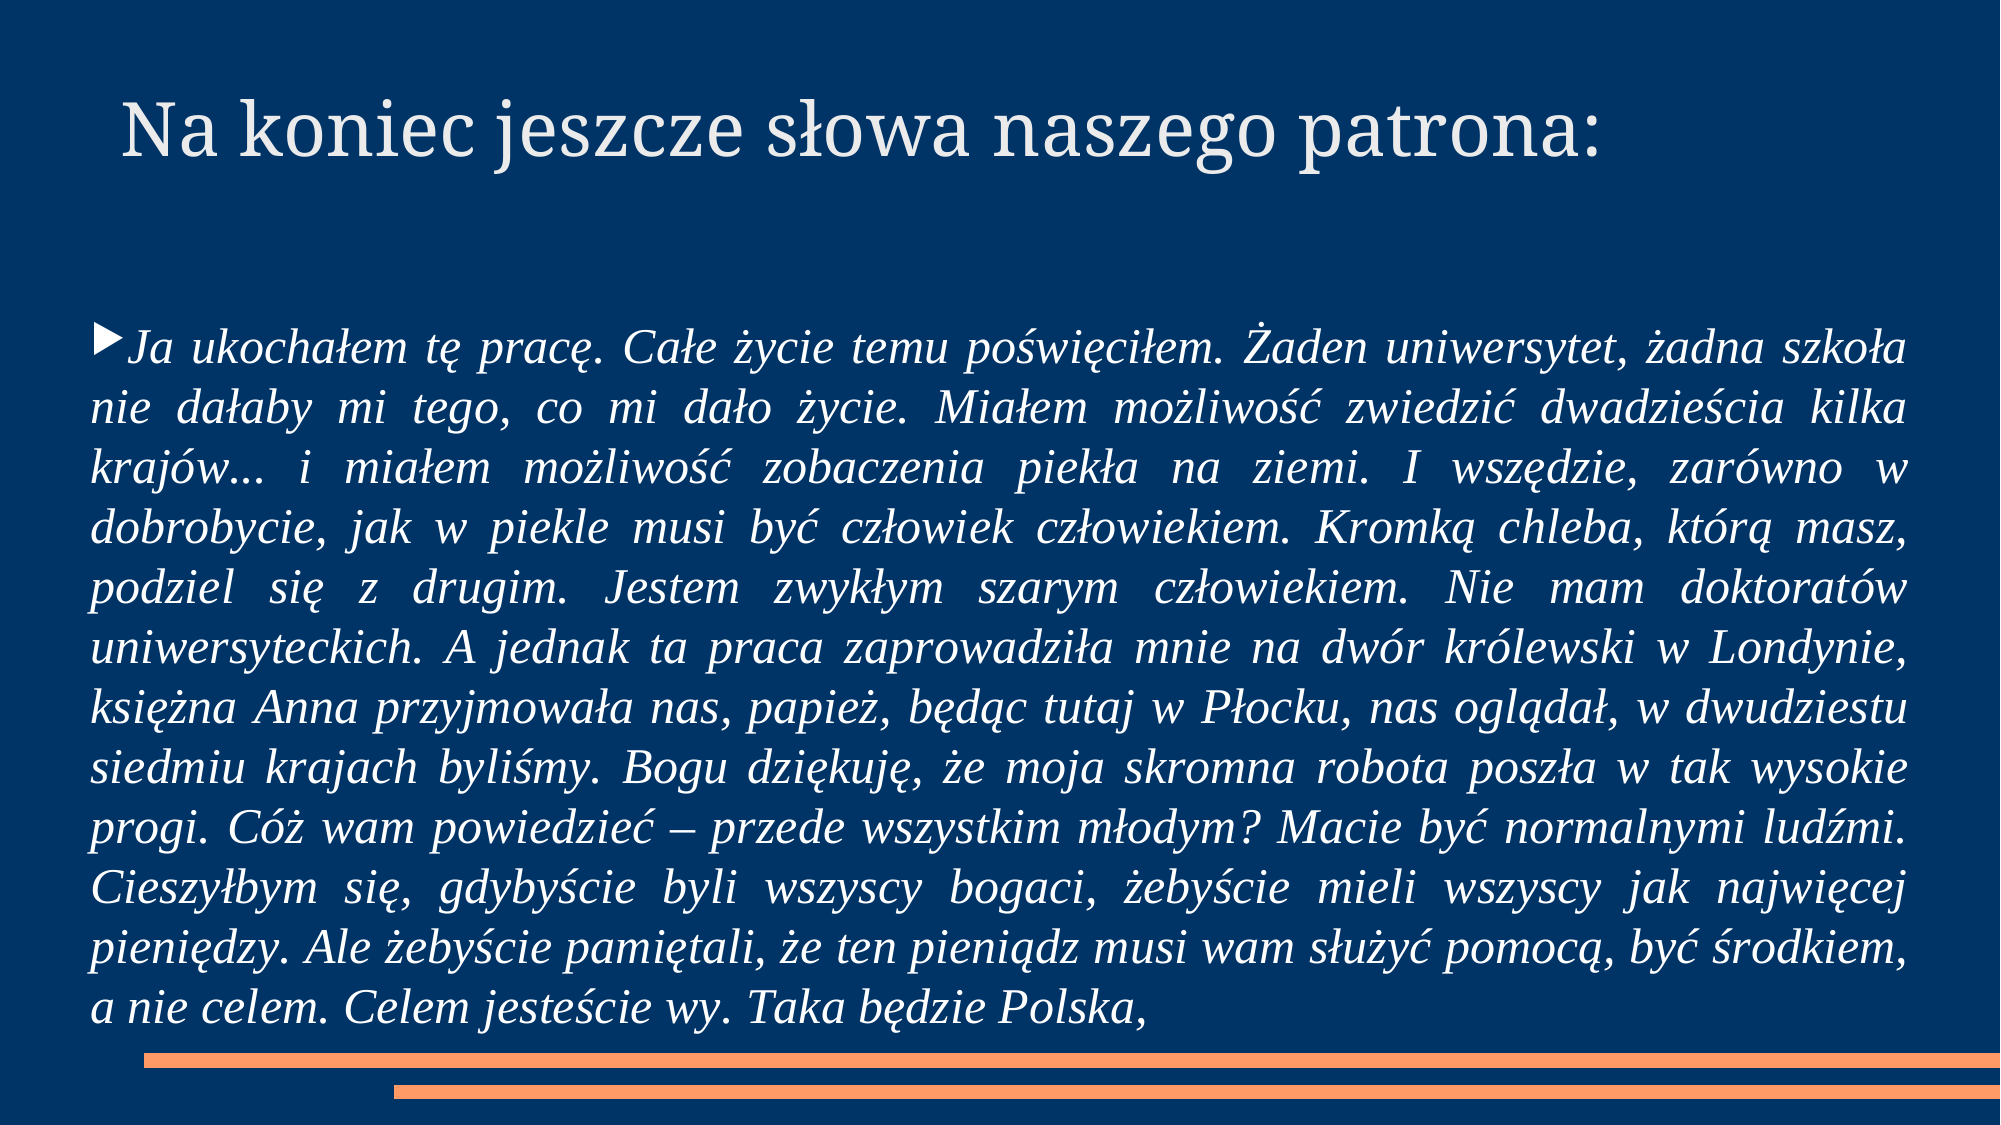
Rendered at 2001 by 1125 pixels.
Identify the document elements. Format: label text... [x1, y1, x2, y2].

title Na koniec jeszcze słowa naszego patrona: [106, 74, 1928, 262]
list Ja ukochałem tę pracę. Całe życie temu poświęciłem. Żaden uniwersytet, żadna szkoła nie dałaby mi tego, co mi dało życie. Miałem możliwość zwiedzić dwadzieścia kilka krajów... i miałem możliwość zobaczenia piekła na ziemi. I wszędzie, zarówno w dobrobycie, jak w piekle musi być człowiek człowiekiem. Kromką chleba, którą masz, podziel się z drugim. Jestem zwykłym szarym człowiekiem. Nie mam doktoratów uniwersyteckich. A jednak ta praca zaprowadziła mnie na dwór królewski w Londynie, księżna Anna przyjmowała nas, papież, będąc tutaj w Płocku, nas oglądał, w dwudziestu siedmiu krajach byliśmy. Bogu dziękuję, że moja skromna robota poszła w tak wysokie progi. Cóż wam powiedzieć – przede wszystkim młodym? Macie być normalnymi ludźmi. Cieszyłbym się, gdybyście byli wszyscy bogaci, żebyście mieli wszyscy jak najwięcej pieniędzy. Ale żebyście pamiętali, że ten pieniądz musi wam służyć pomocą, być środkiem, a nie celem. Celem jesteście wy. Taka będzie Polska, [90, 313, 1910, 1049]
